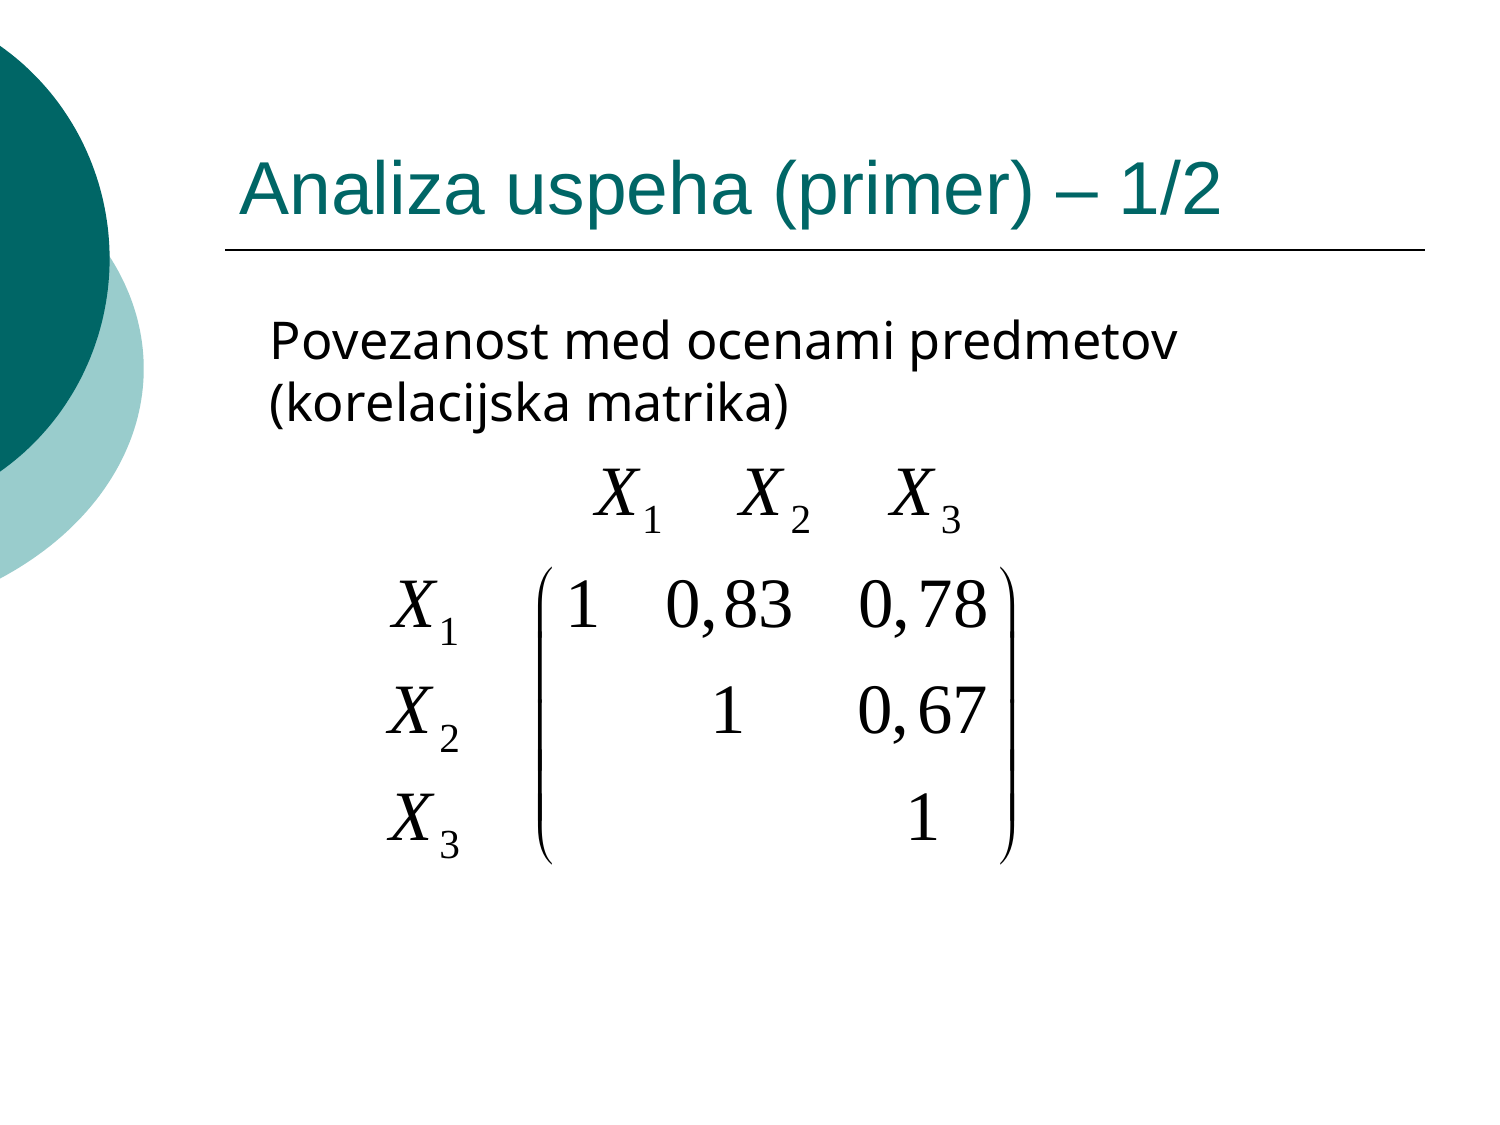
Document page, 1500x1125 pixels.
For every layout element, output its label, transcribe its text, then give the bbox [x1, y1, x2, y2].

title Analiza uspeha (primer) – 1/2 [224, 49, 1425, 237]
chart [372, 444, 1034, 882]
list Povezanost med ocenami predmetov (korelacijska matrika) [224, 299, 1424, 975]
